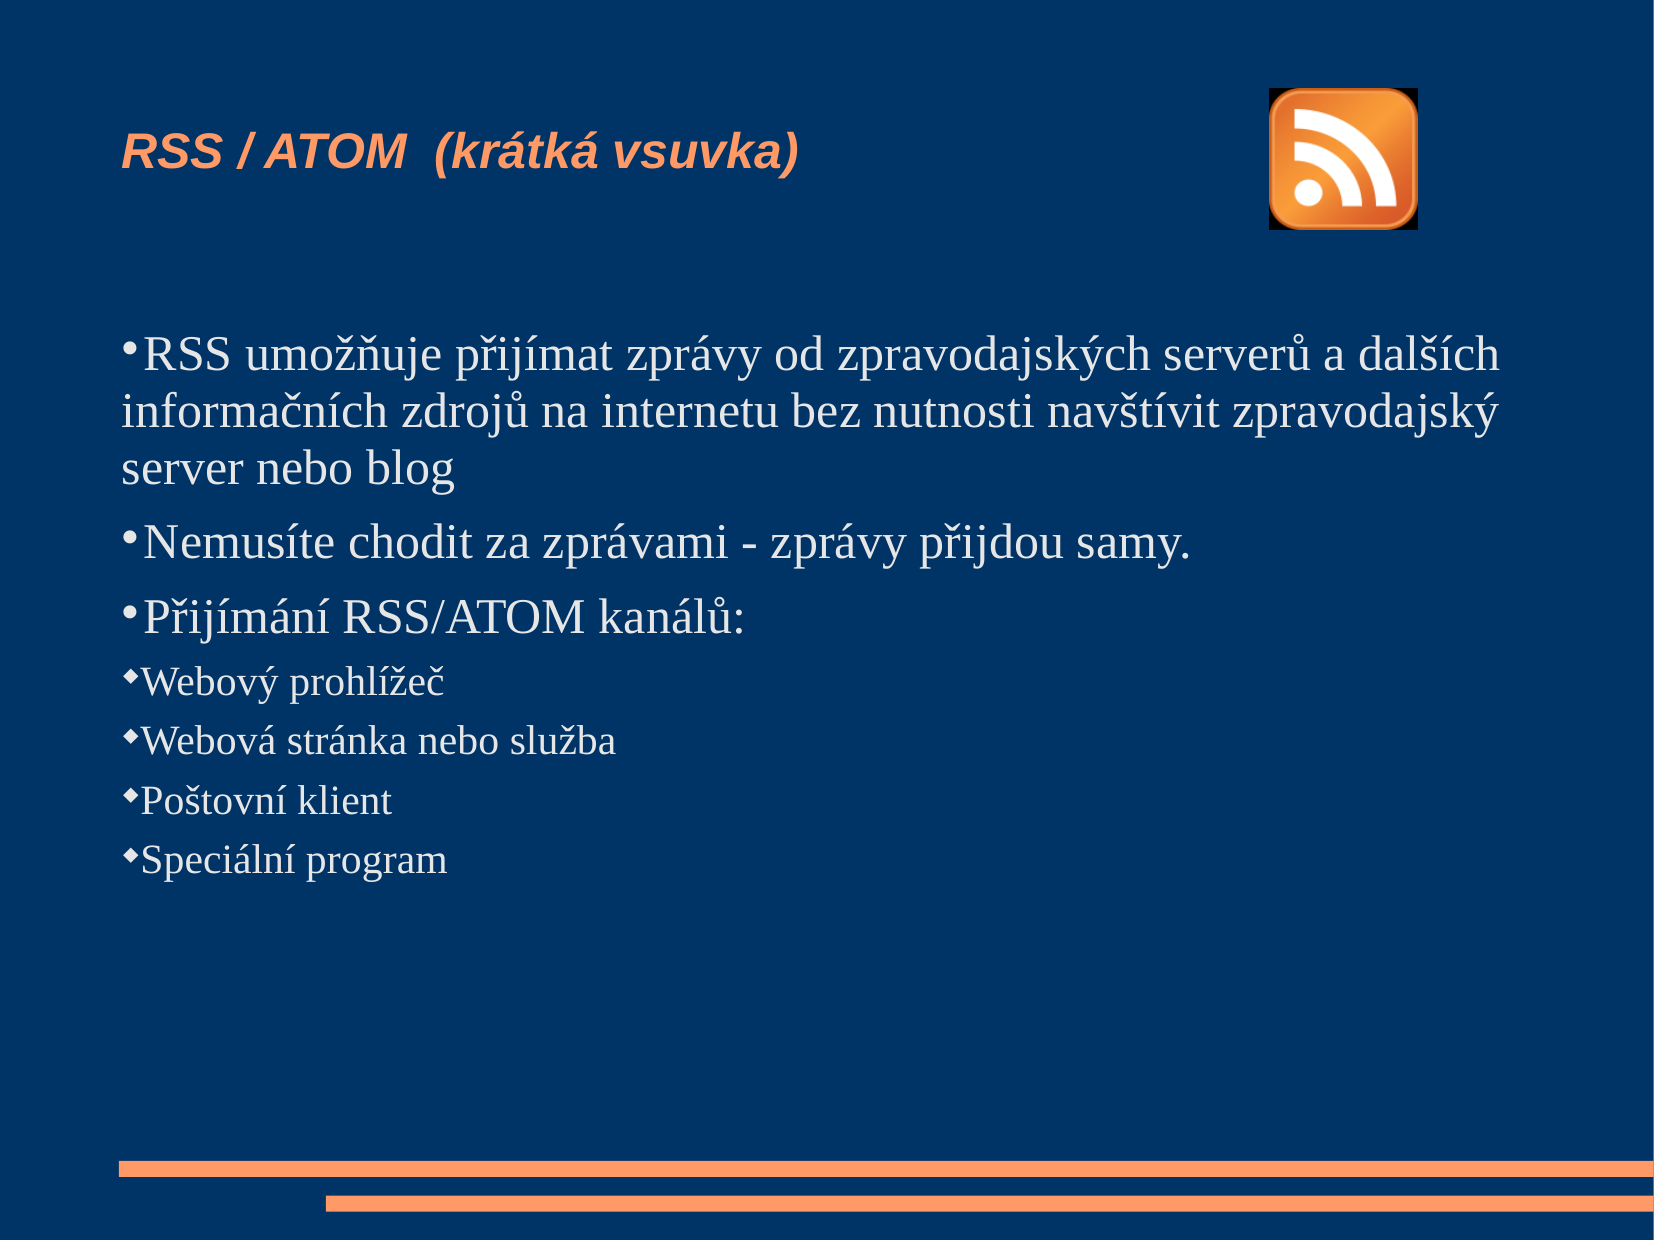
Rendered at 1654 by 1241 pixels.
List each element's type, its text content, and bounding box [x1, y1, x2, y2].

title RSS / ATOM (krátká vsuvka) [121, 46, 1534, 254]
picture [1269, 88, 1418, 230]
list RSS umožňuje přijímat zprávy od zpravodajských serverů a dalších informačních zdrojů na internetu bez nutnosti navštívit zpravodajský server nebo blog Nemusíte chodit za zprávami - zprávy přijdou samy. Přijímání RSS/ATOM kanálů: Webový prohlížeč Webová stránka nebo služba Poštovní klient Speciální program [121, 322, 1561, 1133]
